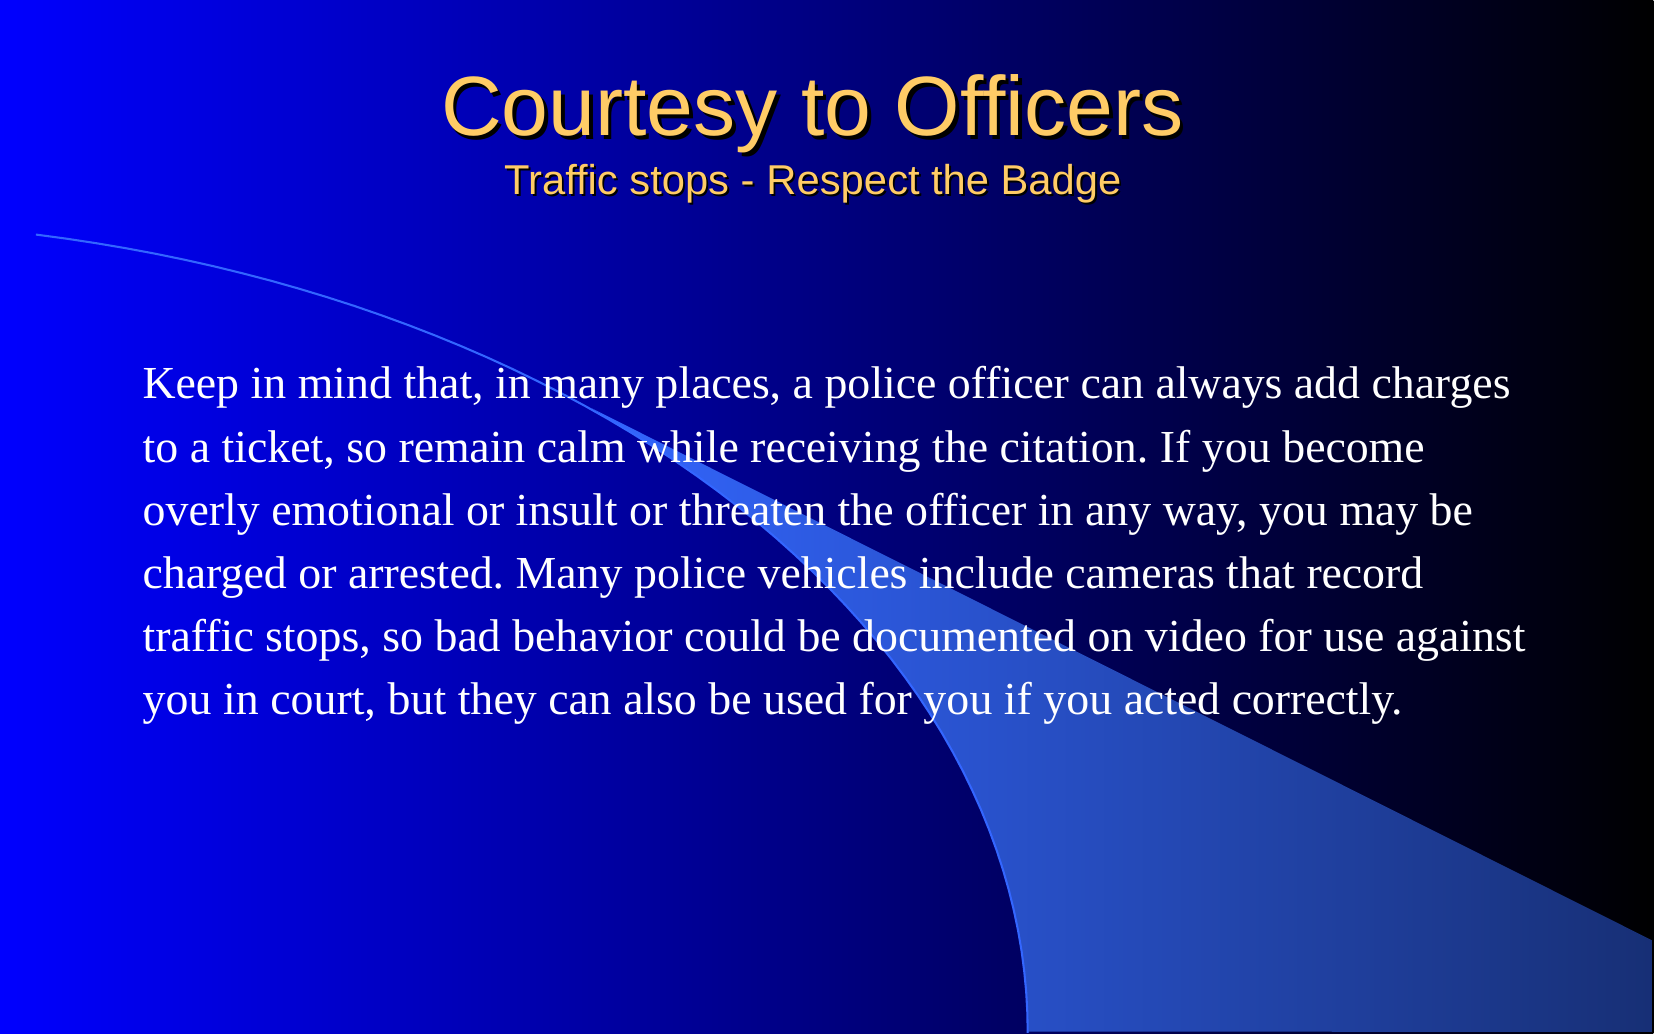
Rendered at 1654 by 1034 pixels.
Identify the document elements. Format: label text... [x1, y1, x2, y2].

title Courtesy to Officers Traffic stops - Respect the Badge [110, 43, 1516, 211]
list Keep in mind that, in many places, a police officer can always add charges to a ticket, so remain calm while receiving the citation. If you become overly emotional or insult or threaten the officer in any way, you may be charged or arrested. Many police vehicles include cameras that record traffic stops, so bad behavior could be documented on video for use against you in court, but they can also be used for you if you acted correctly. [91, 345, 1546, 781]
